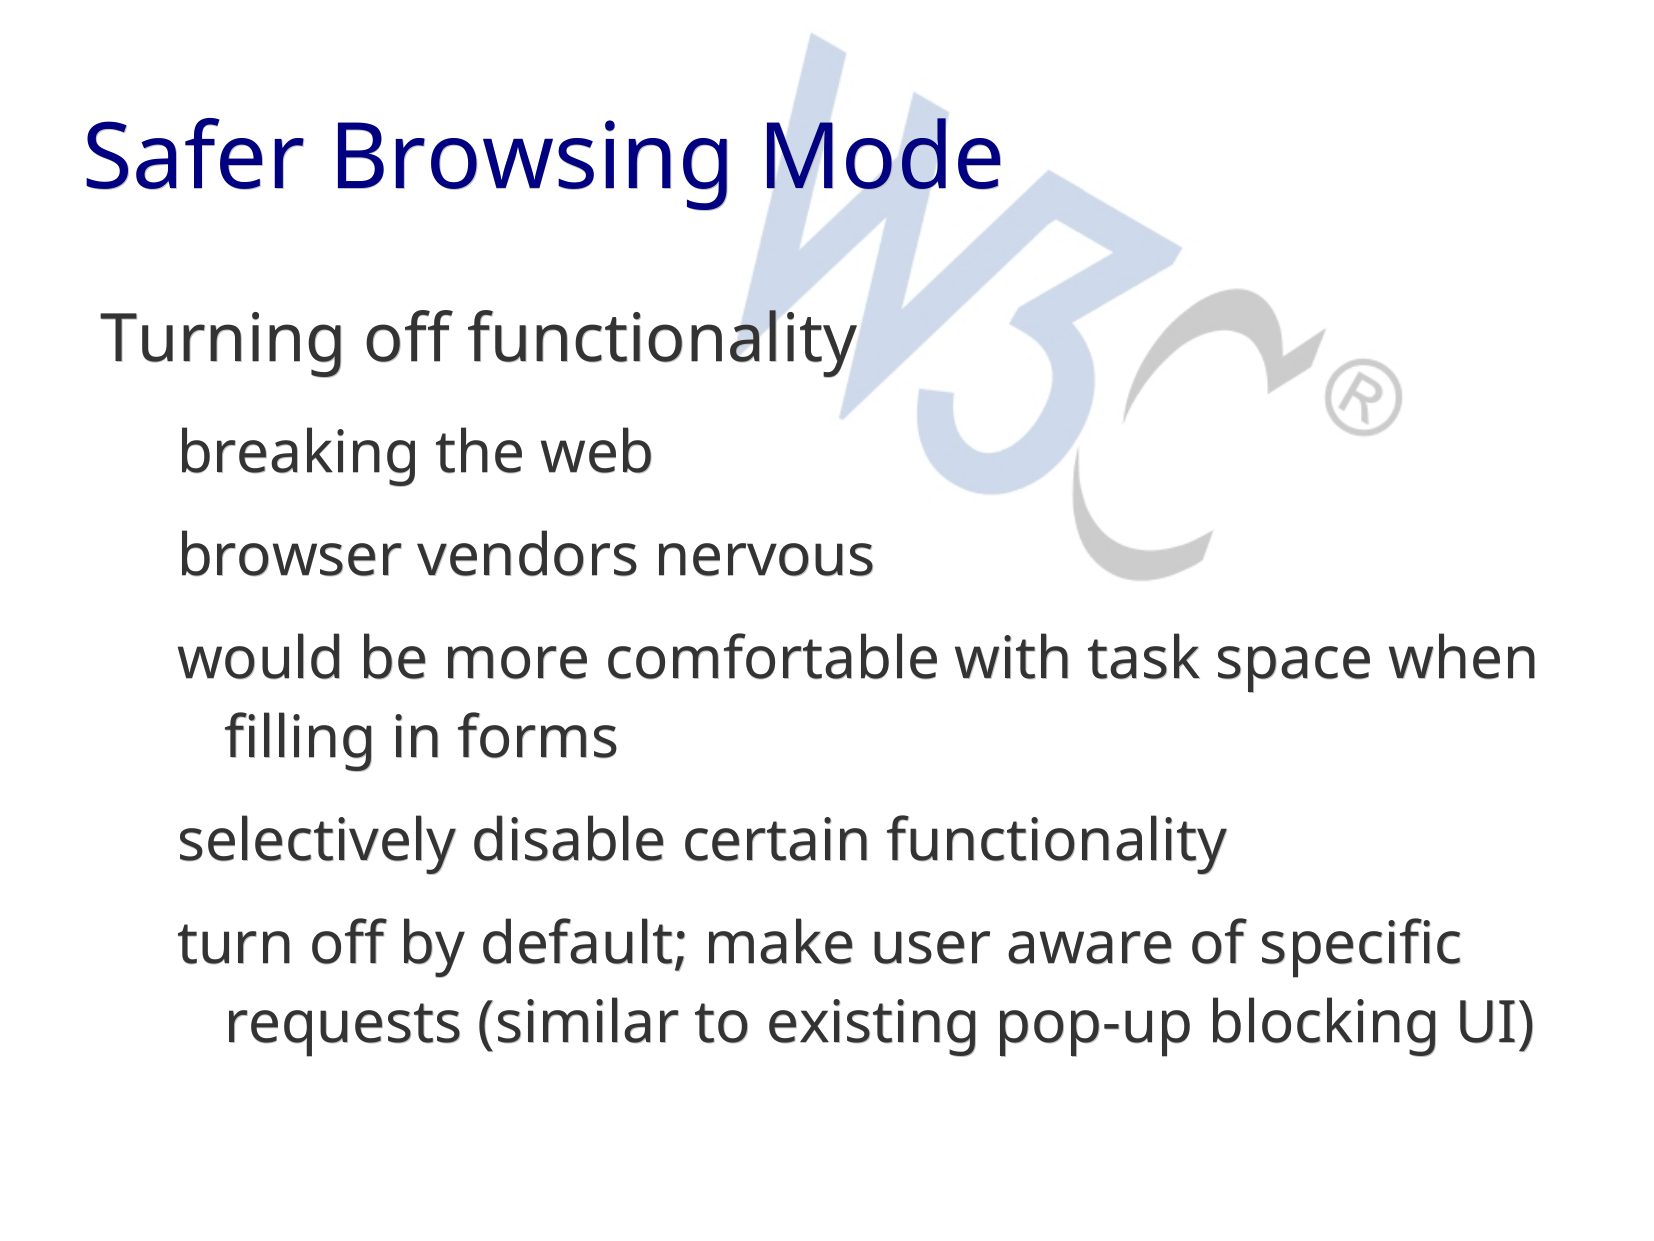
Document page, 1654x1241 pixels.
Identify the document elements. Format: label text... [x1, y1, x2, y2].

picture [403, 0, 1654, 605]
list Turning off functionality breaking the web browser vendors nervous would be more comfortable with task space when filling in forms selectively disable certain functionality turn off by default; make user aware of specific requests (similar to existing pop-up blocking UI) [82, 290, 1571, 1109]
title Safer Browsing Mode [82, 49, 1536, 257]
